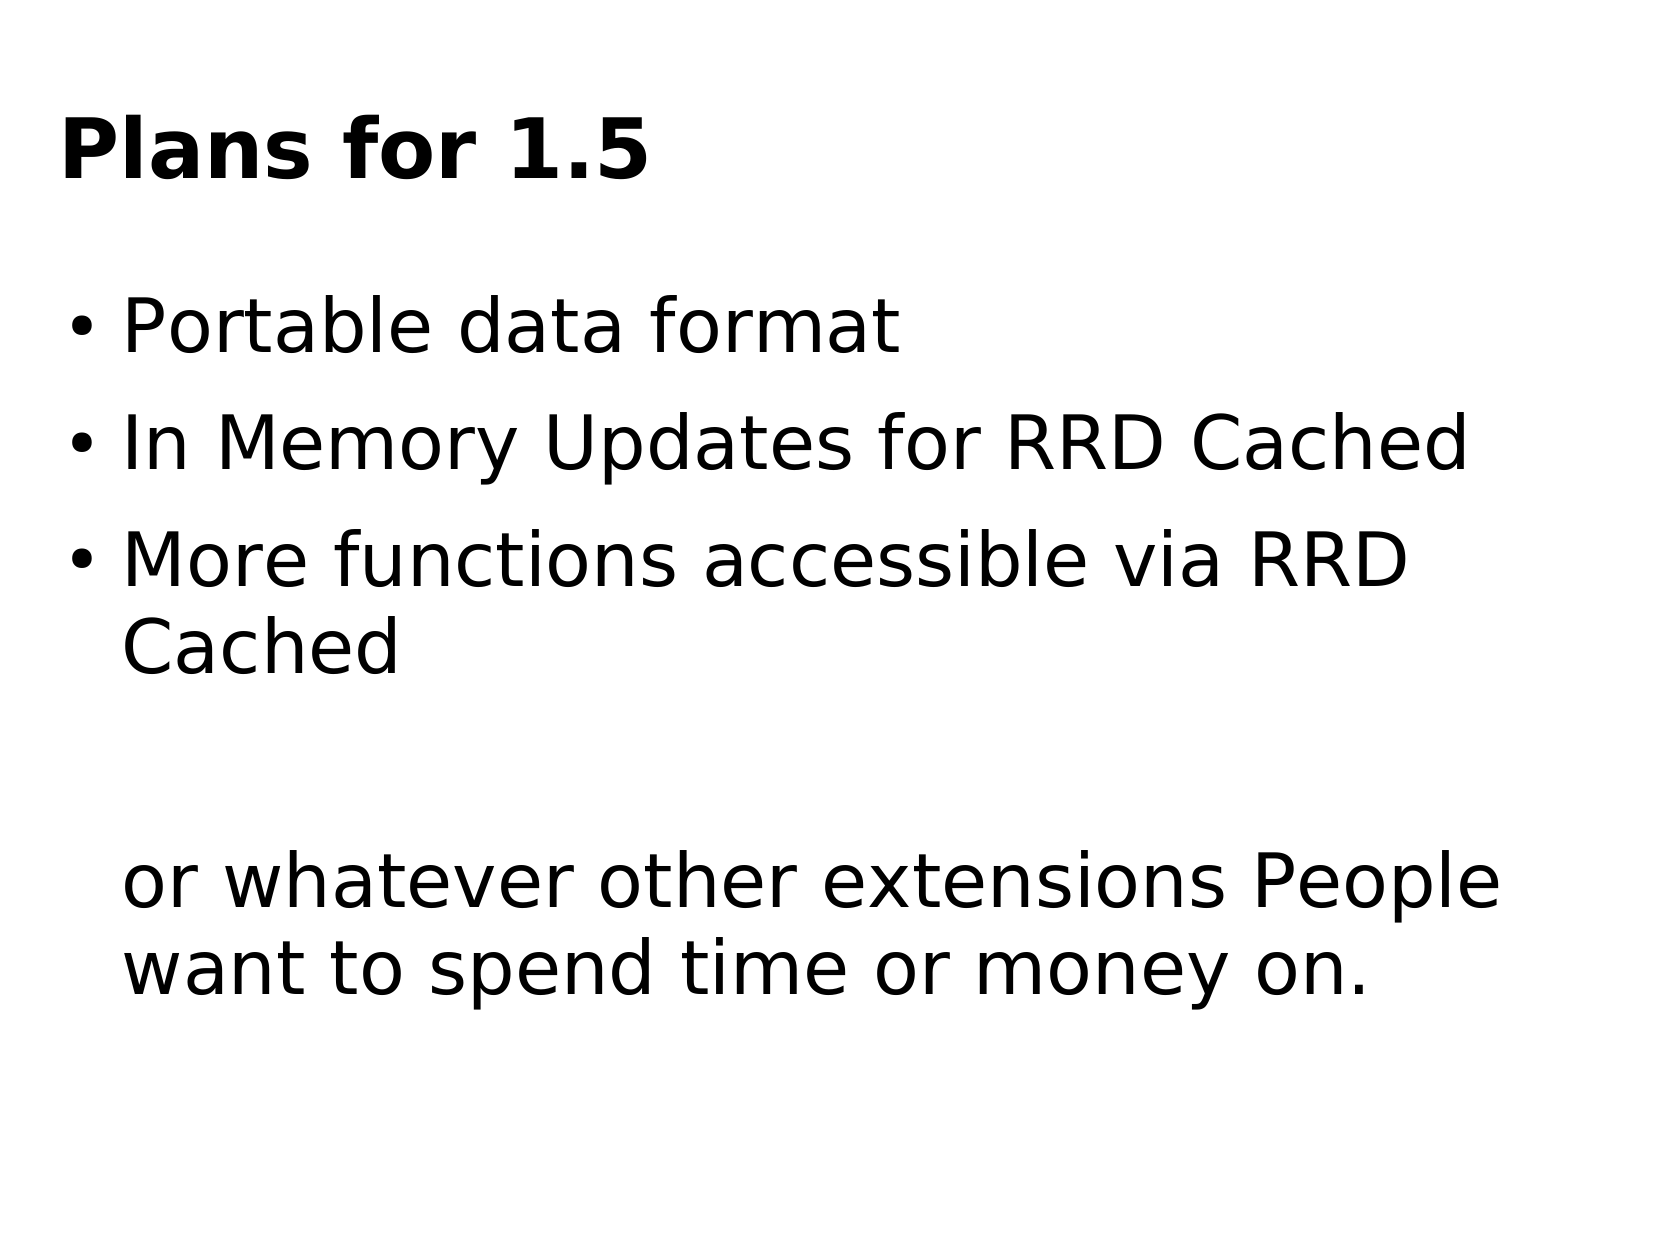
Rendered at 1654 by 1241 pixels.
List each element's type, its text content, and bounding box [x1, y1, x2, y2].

list Portable data format In Memory Updates for RRD Cached More functions accessible via RRD Cached or whatever other extensions People want to spend time or money on. [51, 283, 1571, 1083]
title Plans for 1.5 [59, 75, 1607, 225]
